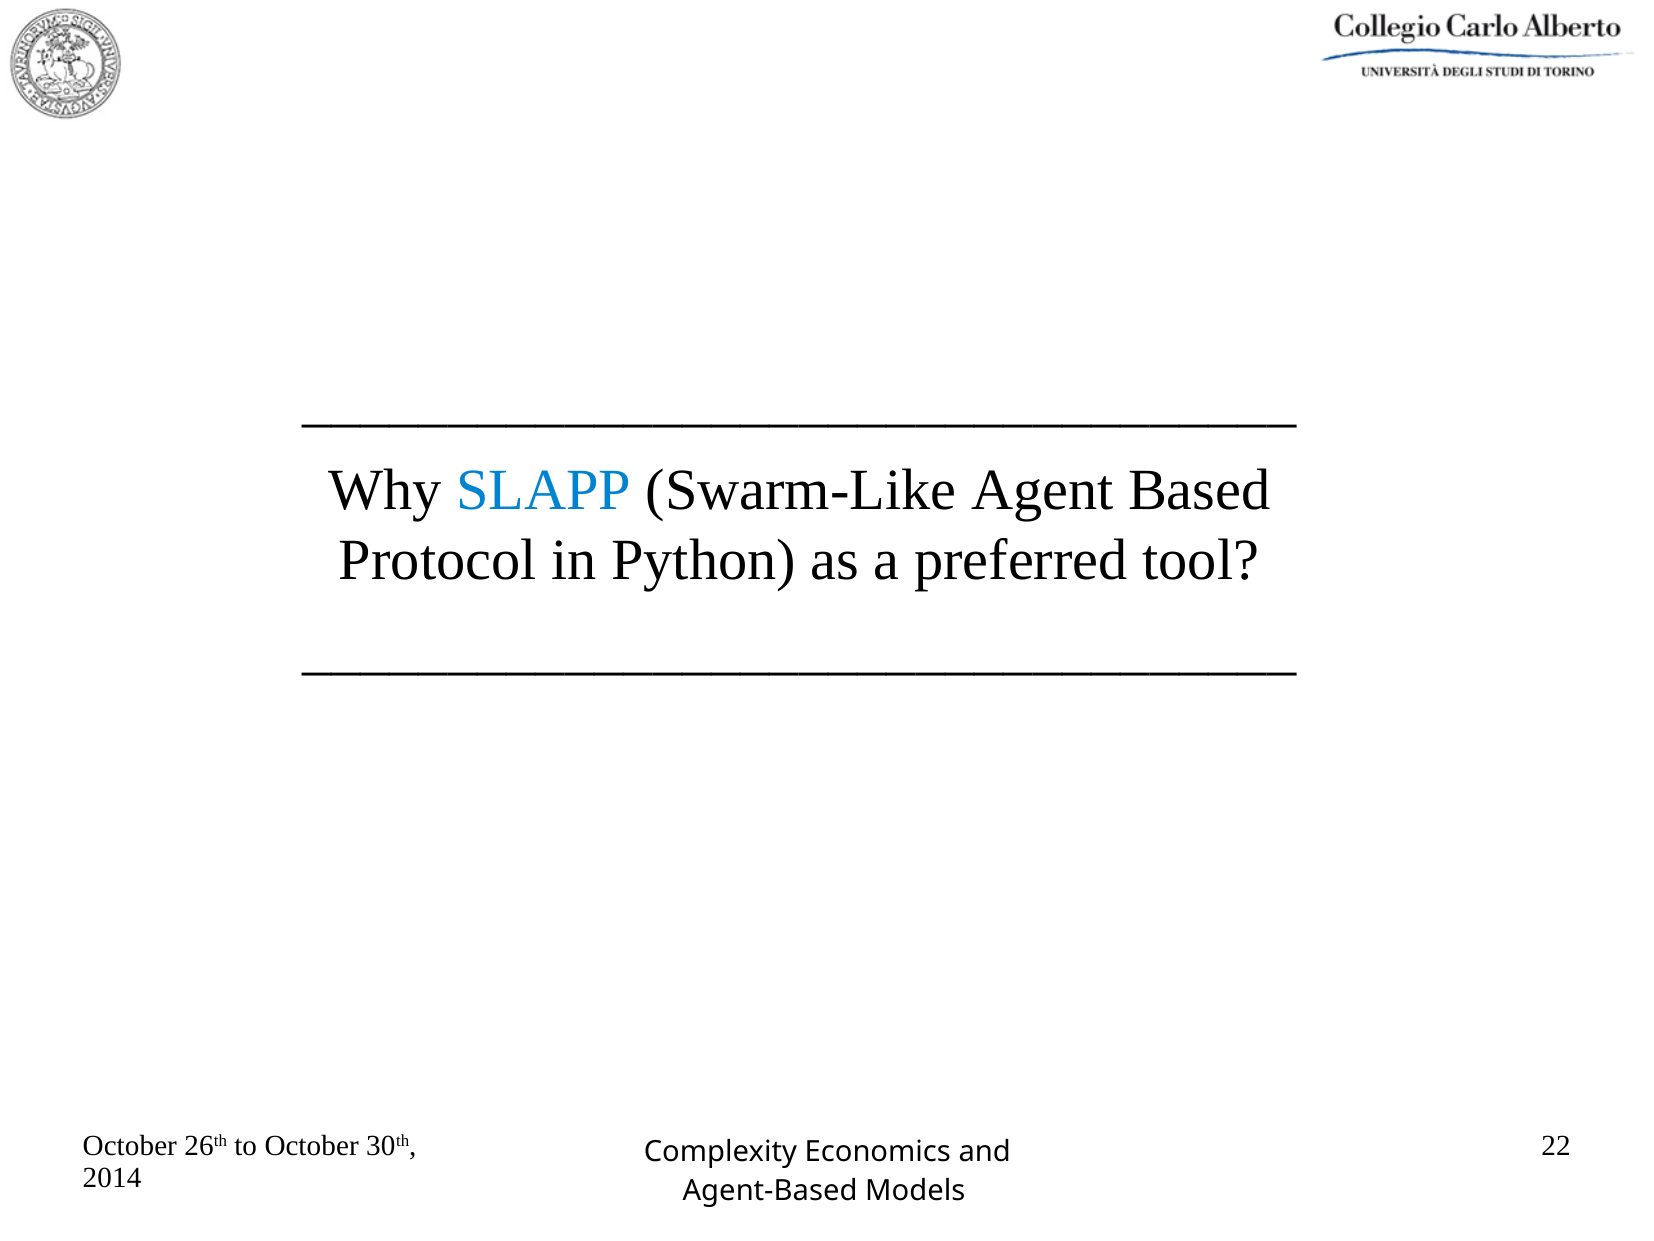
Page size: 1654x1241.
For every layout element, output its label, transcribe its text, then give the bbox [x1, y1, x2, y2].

picture [5, 5, 125, 122]
text_box __________________________________ Why SLAPP (Swarm-Like Agent Based Protocol in Python) as a preferred tool? __________________________________ [274, 355, 1325, 734]
picture [1312, 0, 1645, 92]
